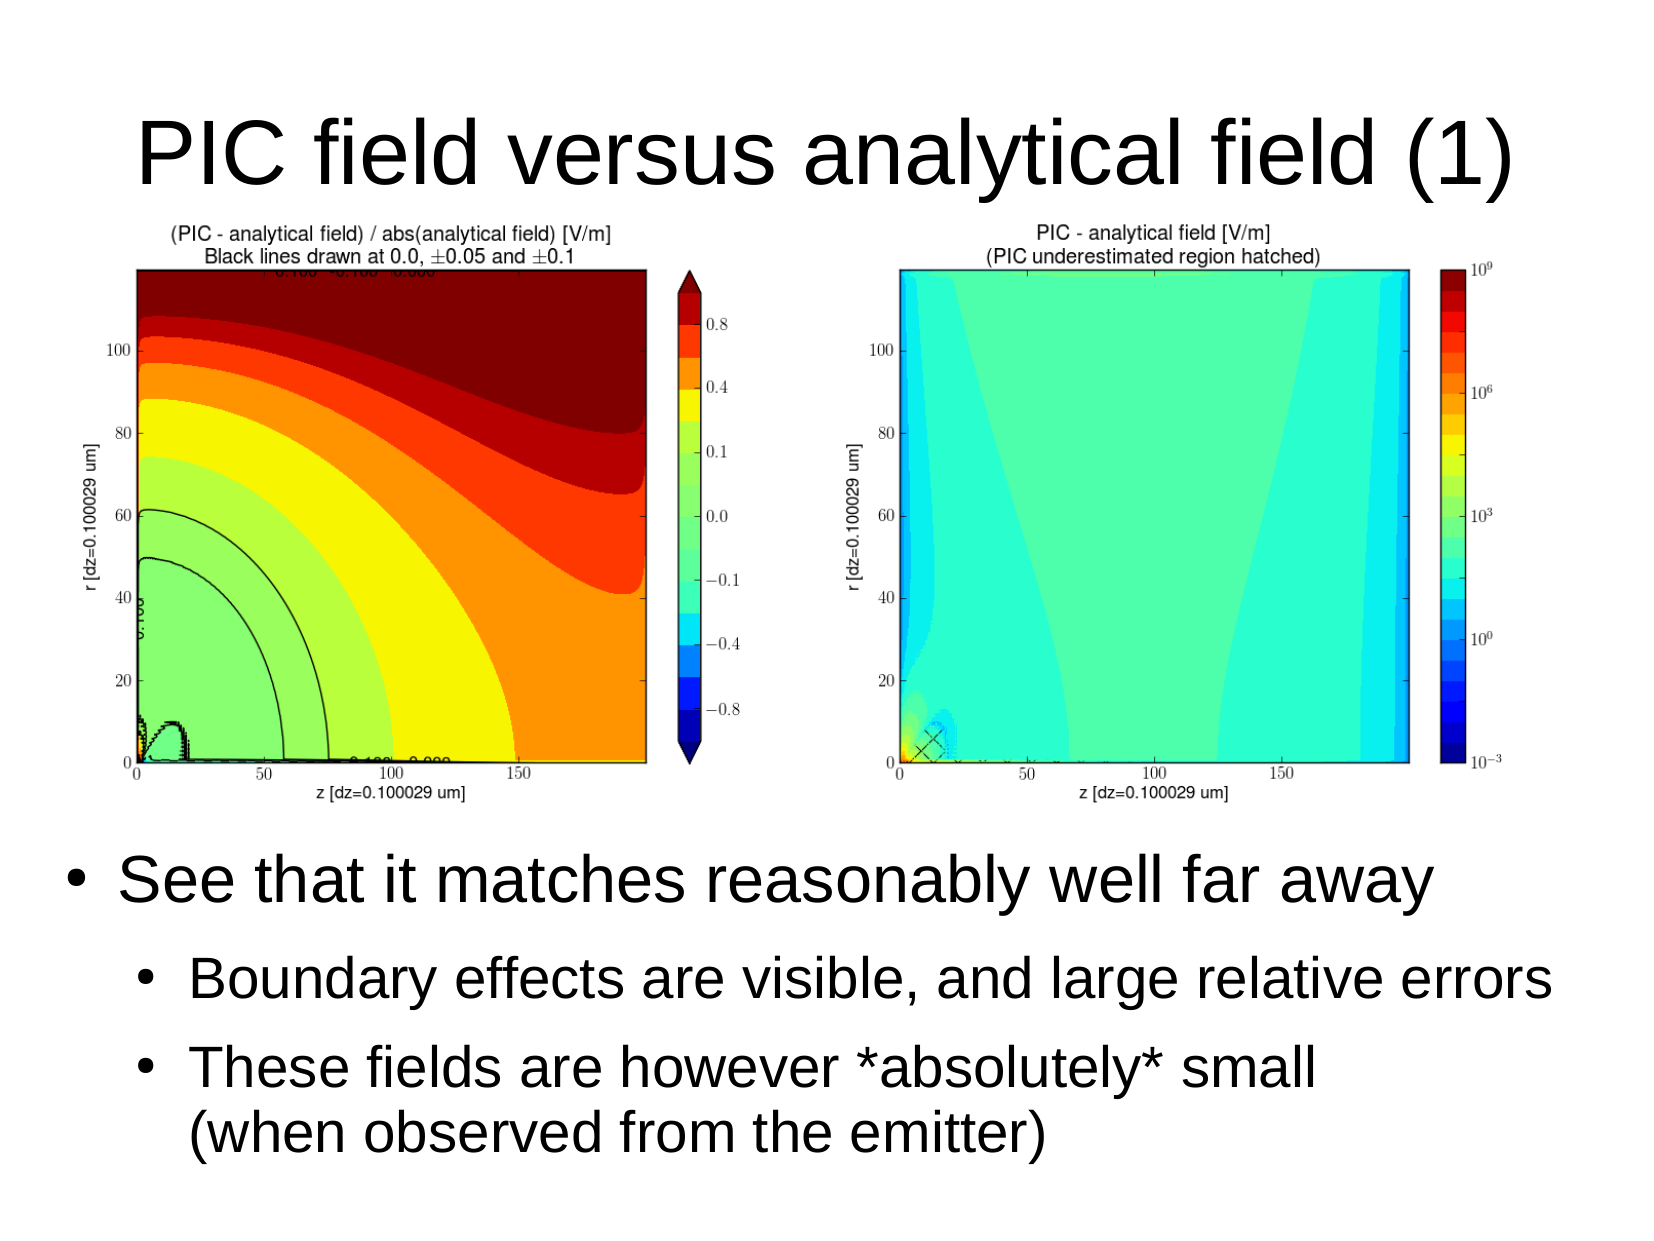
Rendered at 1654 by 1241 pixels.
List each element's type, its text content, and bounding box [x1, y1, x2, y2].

list See that it matches reasonably well far away Boundary effects are visible, and large relative errors These fields are however *absolutely* small (when observed from the emitter) [46, 841, 1607, 1233]
picture [35, 209, 1619, 826]
title PIC field versus analytical field (1) [82, 49, 1571, 209]
